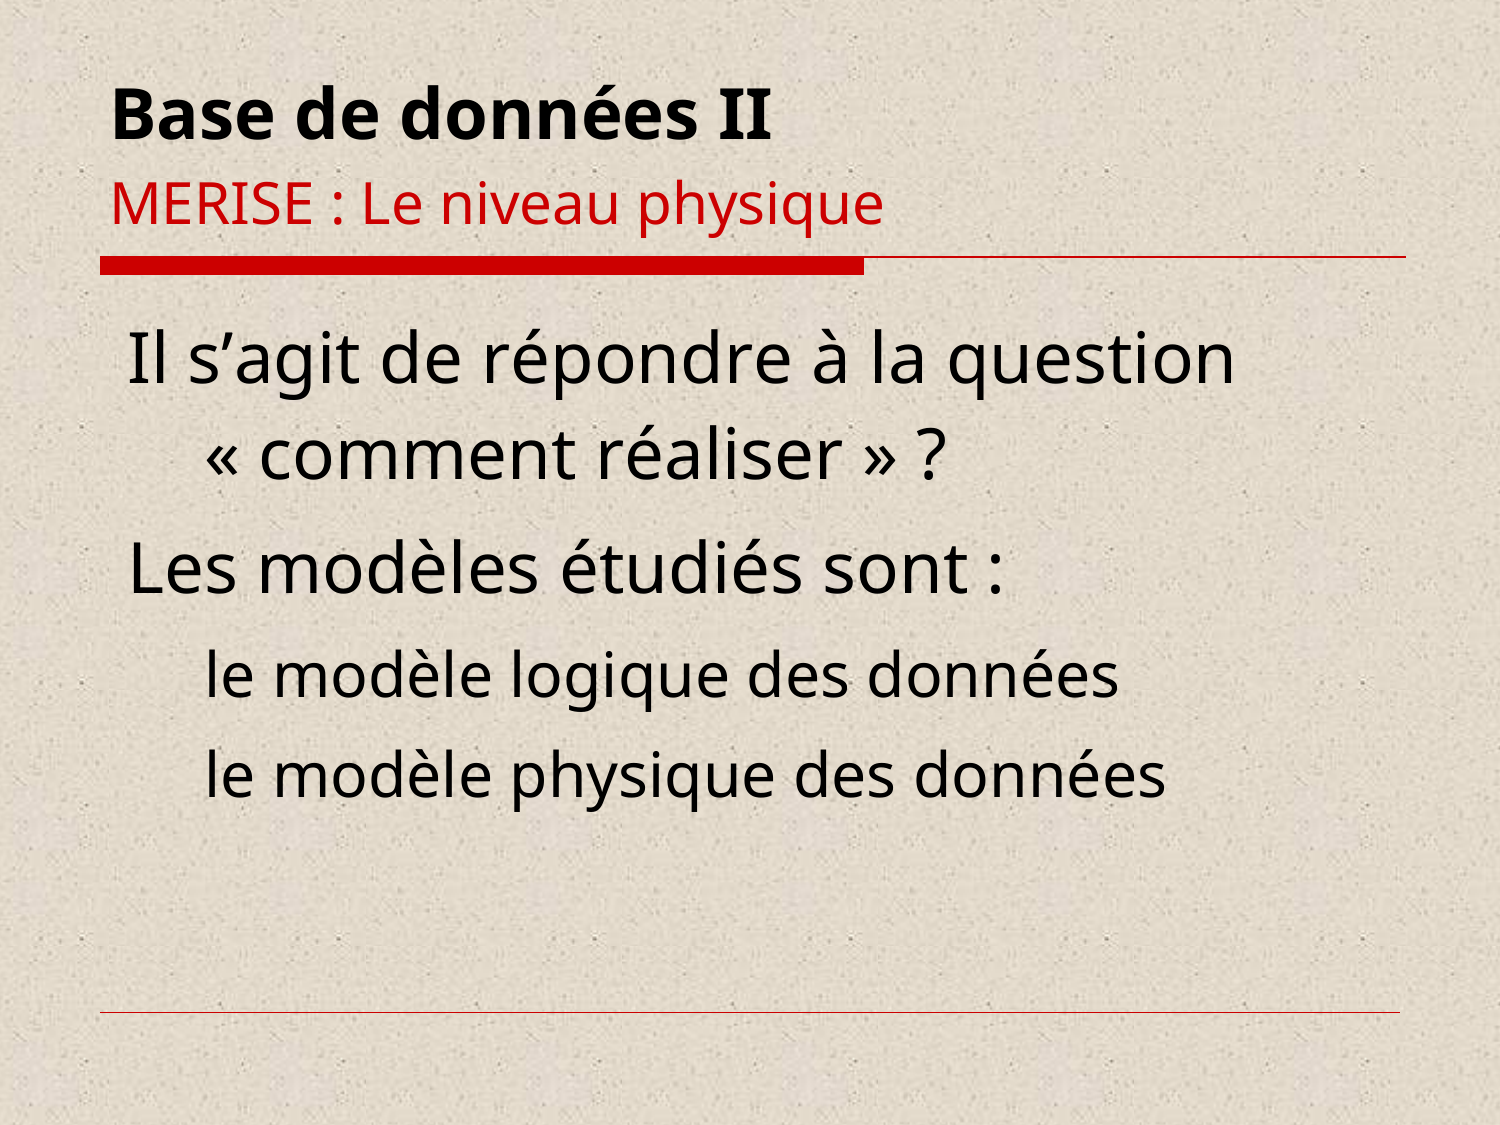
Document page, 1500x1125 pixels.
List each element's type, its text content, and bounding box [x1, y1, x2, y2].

picture [0, 0, 1500, 1125]
list Il s’agit de répondre à la question « comment réaliser » ? Les modèles étudiés sont : le modèle logique des données le modèle physique des données [112, 299, 1388, 1000]
title Base de données II MERISE : Le niveau physique [94, 49, 1407, 250]
